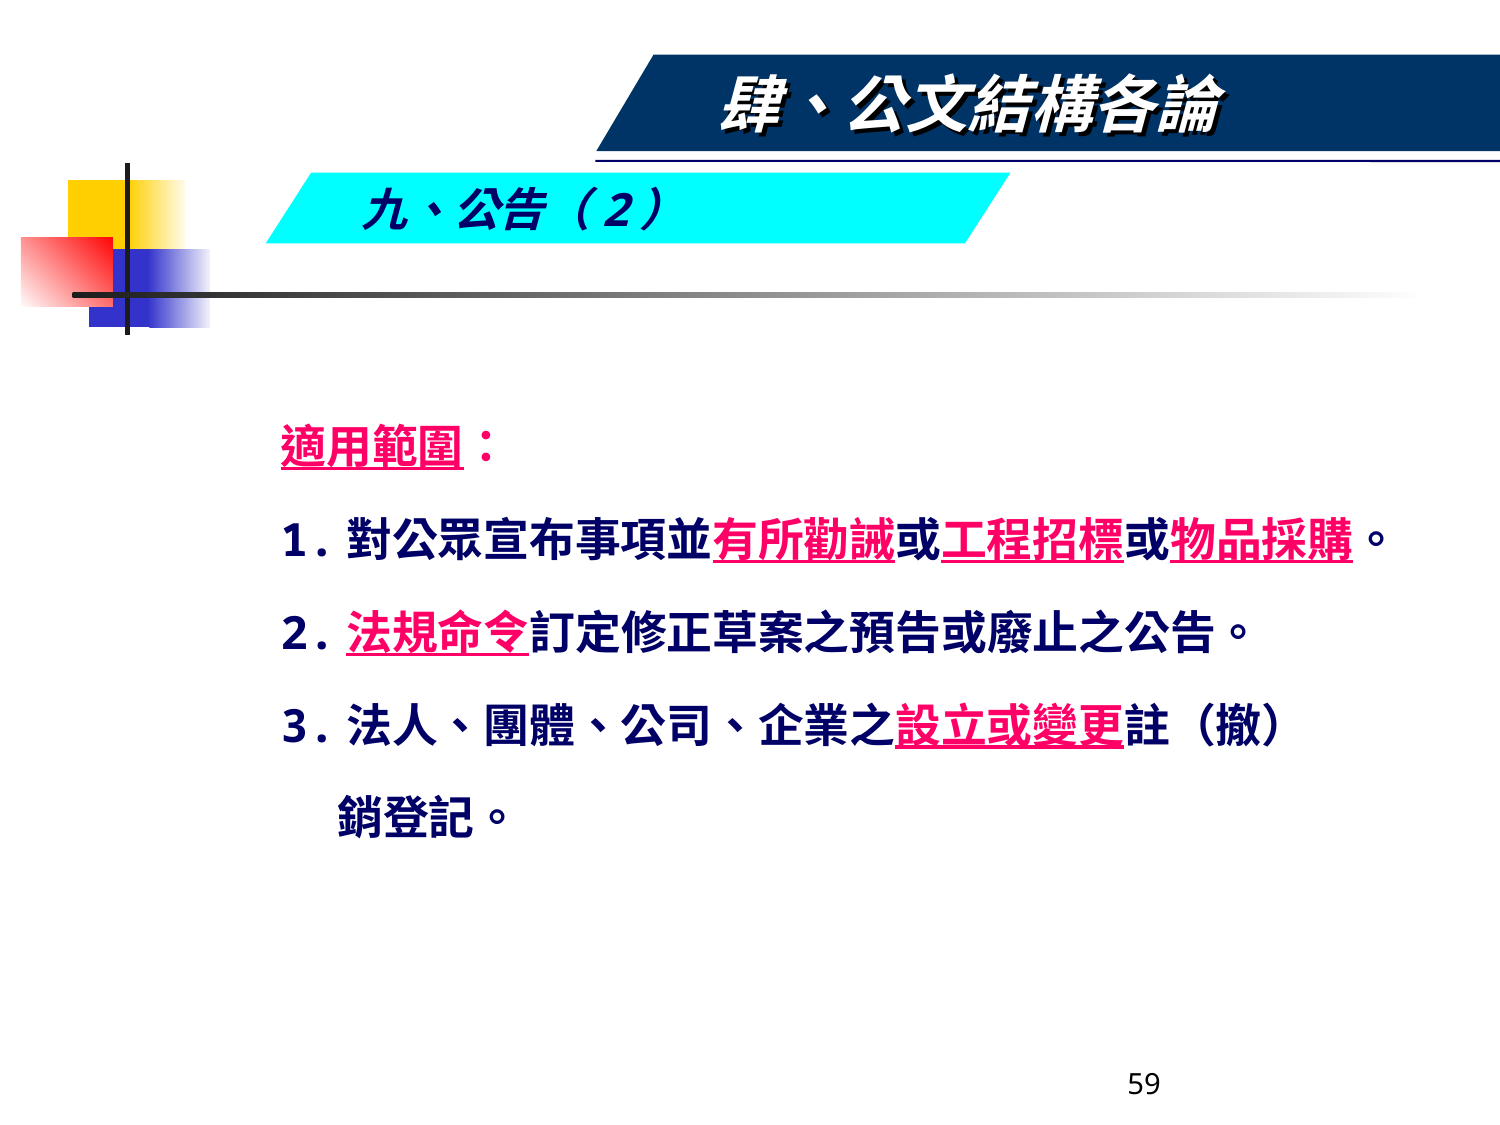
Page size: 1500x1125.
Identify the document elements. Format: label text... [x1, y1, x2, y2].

text_box [1112, 1037, 1426, 1113]
text_box 適用範圍： 1.對公眾宣布事項並有所勸誡或工程招標或物品採購。 2.法規命令訂定修正草案之預告或廢止之公告。 3.法人、團體、公司、企業之設立或變更註（撤） 銷登記。 [266, 383, 1379, 852]
text_box 九、公告（2） [265, 172, 1011, 244]
text_box 肆、公文結構各論 [596, 54, 1500, 152]
